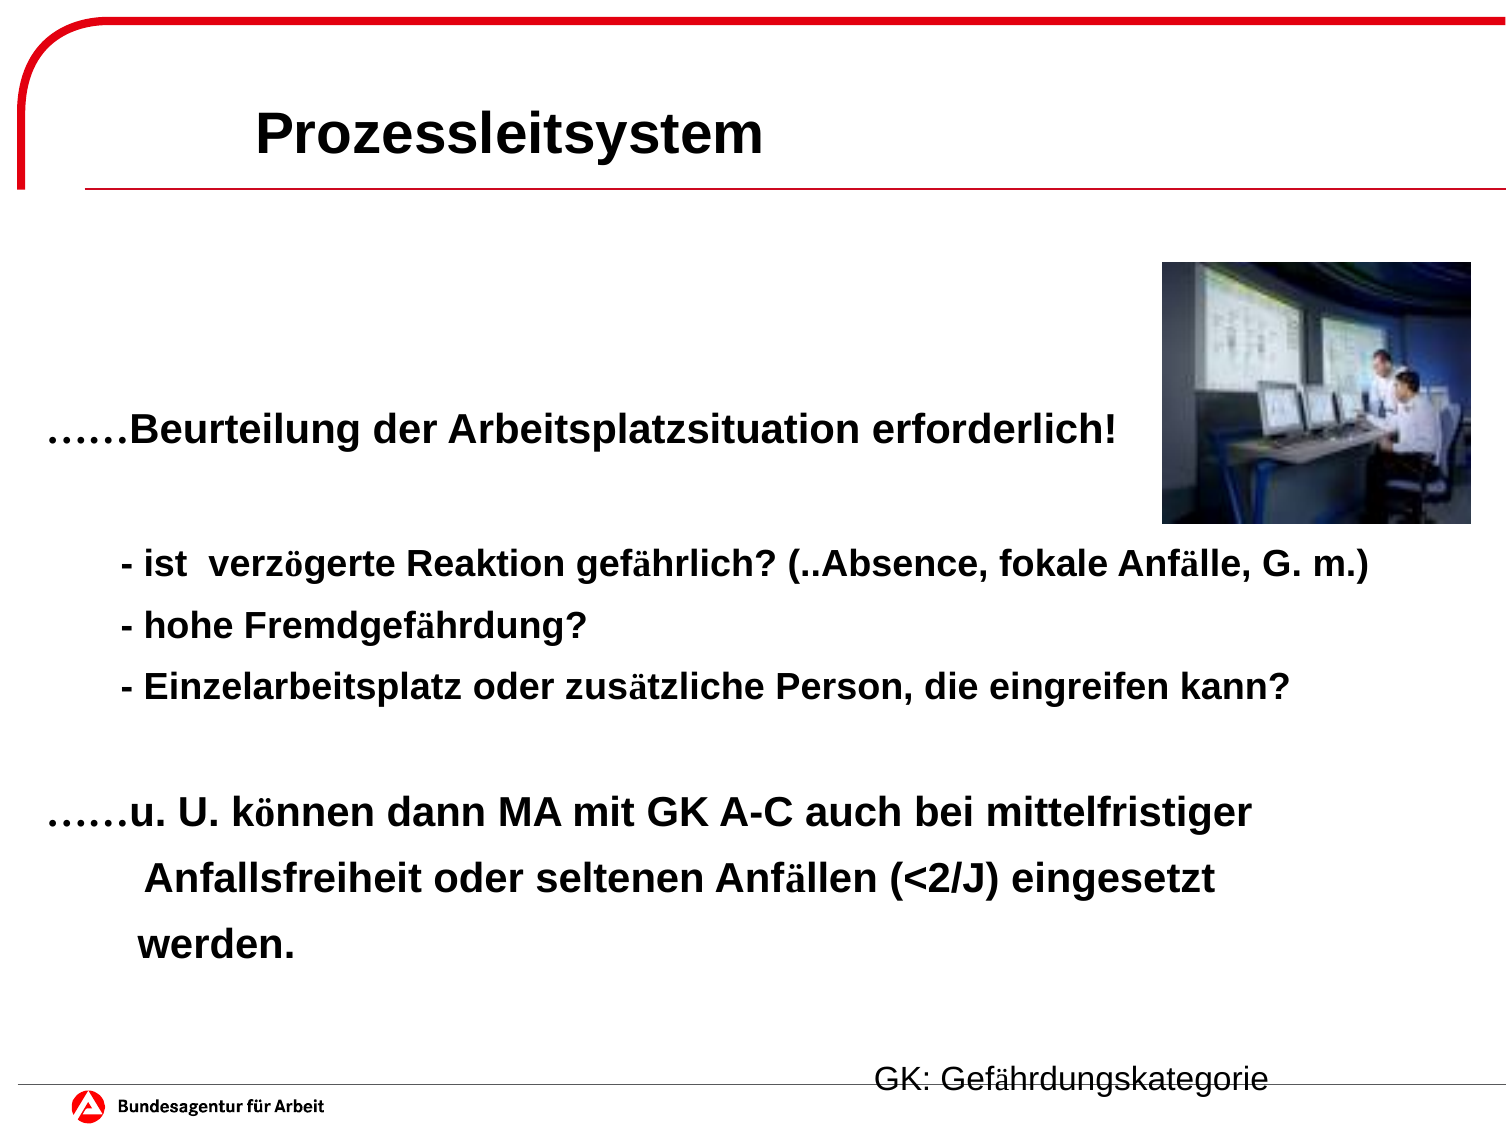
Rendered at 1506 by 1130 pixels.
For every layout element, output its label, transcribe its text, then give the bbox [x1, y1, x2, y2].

text_box ……Beurteilung der Arbeitsplatzsituation erforderlich! - ist verzögerte Reaktion gefährlich? (..Absence, fokale Anfälle, G. m.) - hohe Fremdgefährdung? - Einzelarbeitsplatz oder zusätzliche Person, die eingreifen kann? ……u. U. können dann MA mit GK A-C auch bei mittelfristiger Anfallsfreiheit oder seltenen Anfällen (<2/J) eingesetzt werden. GK: Gefährdungskategorie [0, 329, 1392, 1108]
text_box Prozessleitsystem [254, 103, 853, 167]
picture [1162, 262, 1471, 524]
